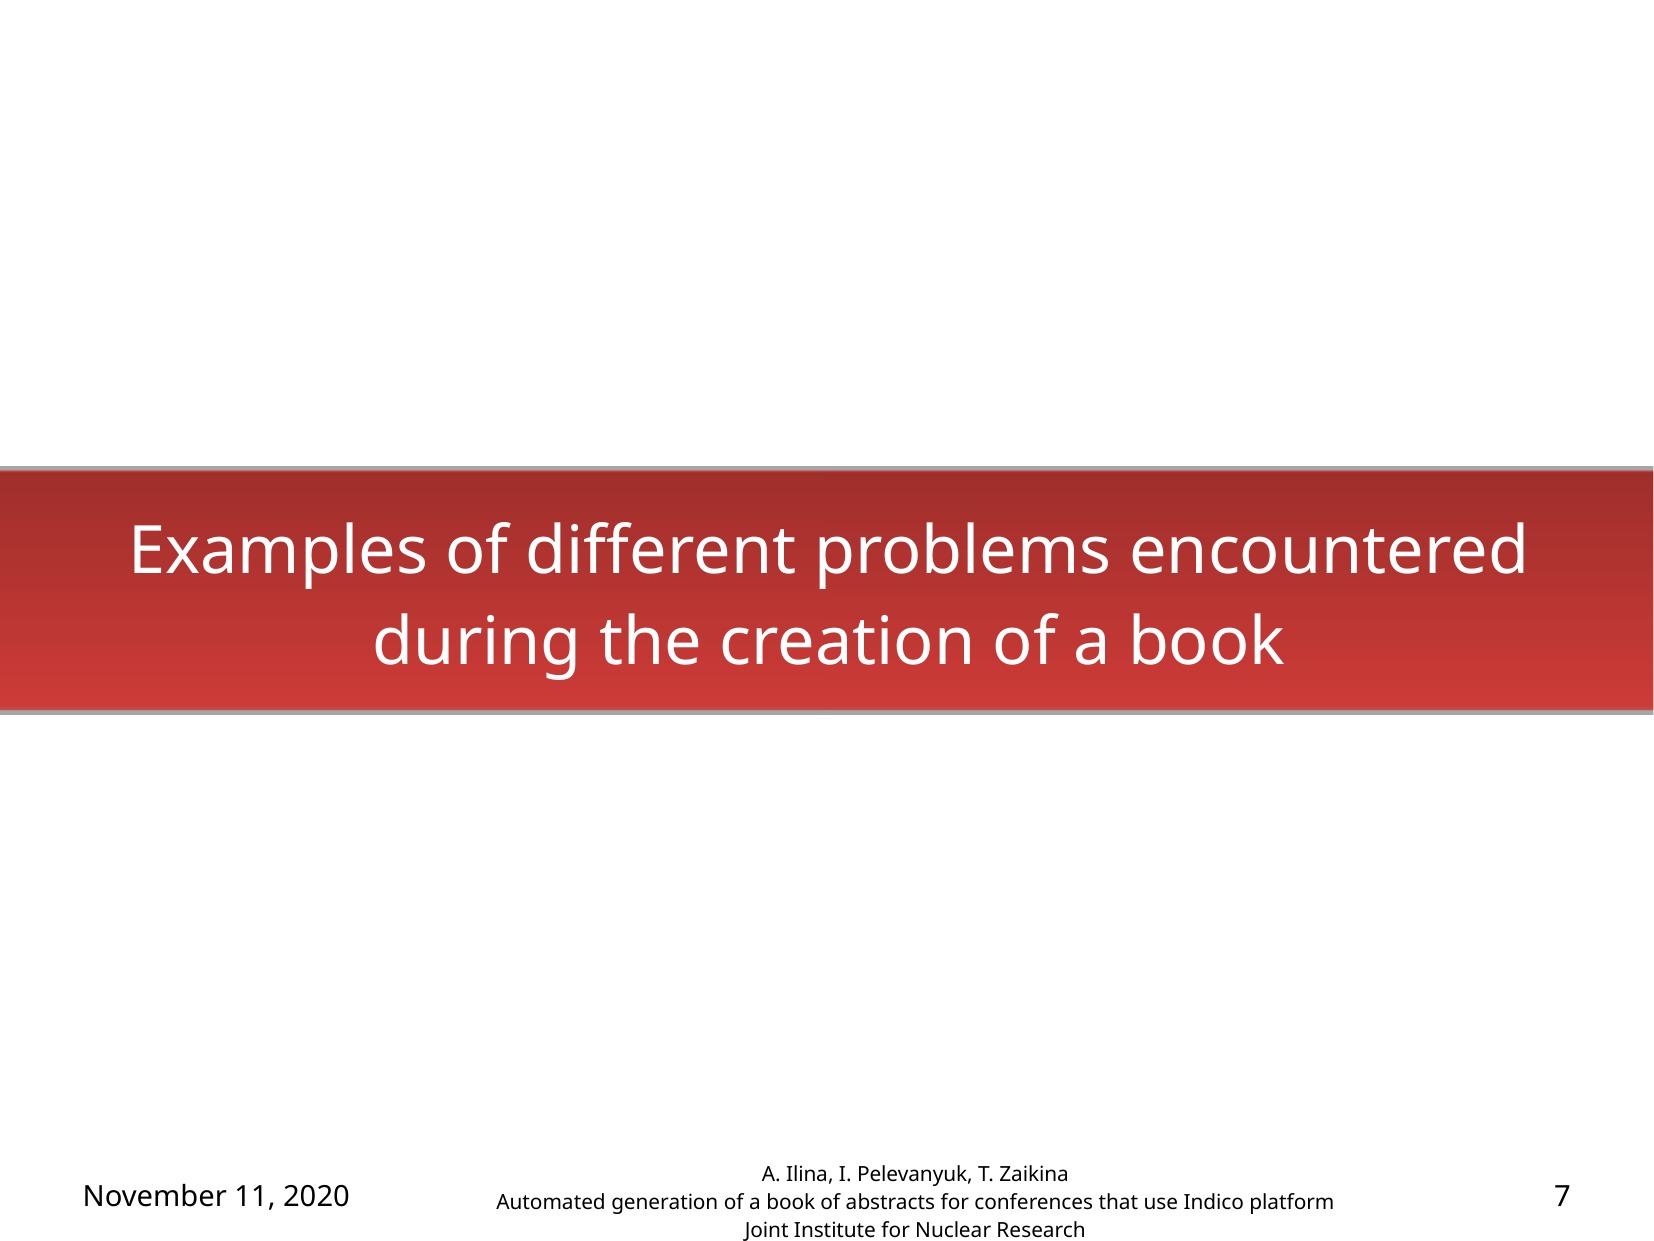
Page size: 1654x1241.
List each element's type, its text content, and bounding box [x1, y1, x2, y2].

title Examples of different problems encountered during the creation of a book [70, 489, 1589, 697]
picture [0, 466, 1654, 715]
text_box A. Ilina, I. Pelevanyuk, T. Zaikina Automated generation of a book of abstracts for conferences that use Indico platform Joint Institute for Nuclear Research [354, 1151, 1477, 1240]
